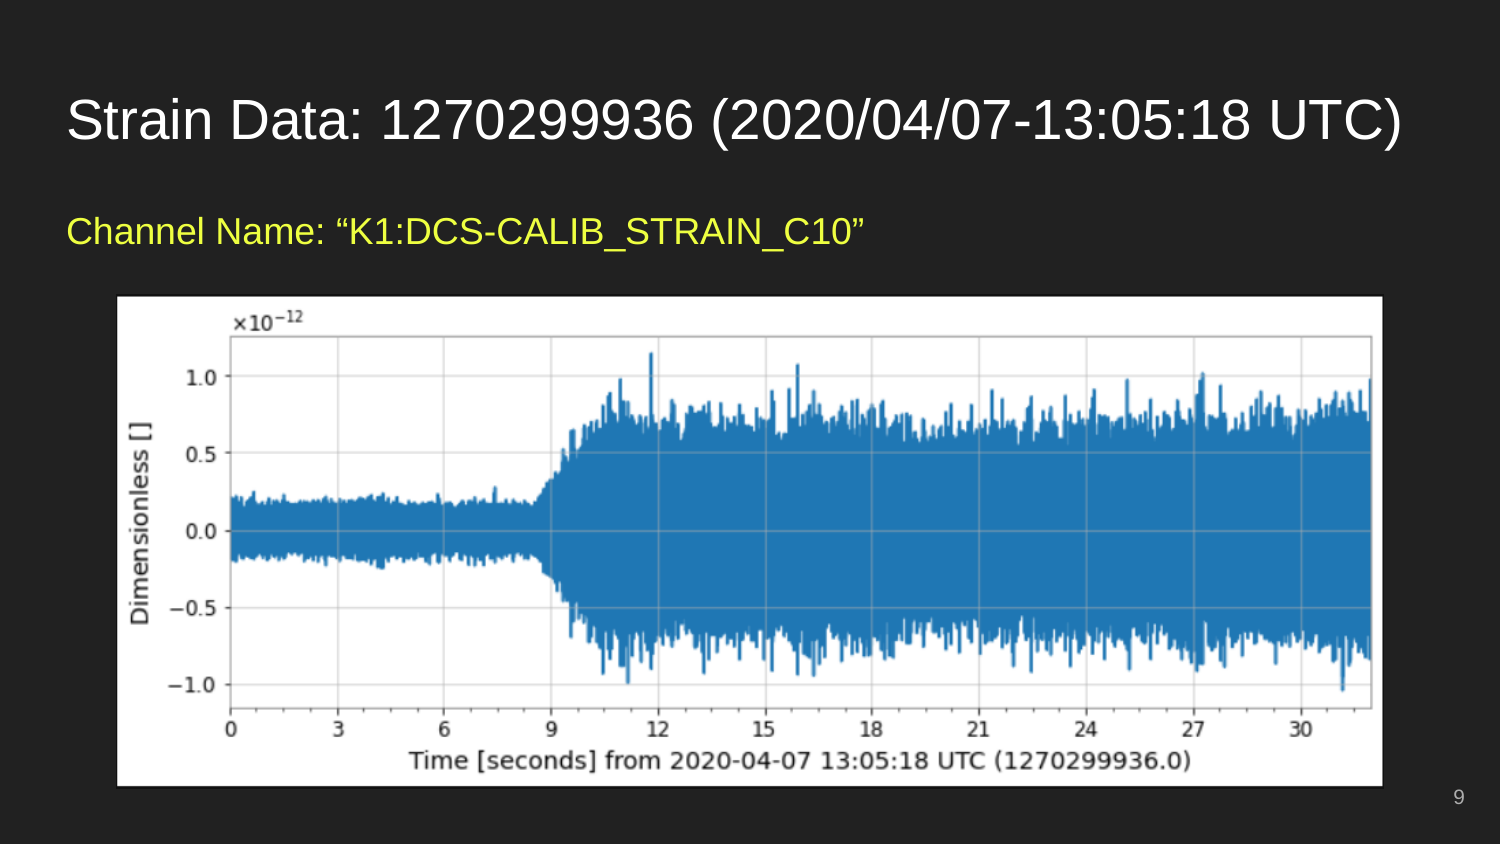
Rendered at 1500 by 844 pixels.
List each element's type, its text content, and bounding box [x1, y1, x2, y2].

list Channel Name: “K1:DCS-CALIB_STRAIN_C10” [51, 189, 1449, 750]
picture [116, 294, 1384, 789]
slide_number <number> [1389, 764, 1480, 830]
title Strain Data: 1270299936 (2020/04/07-13:05:18 UTC) [51, 72, 1449, 167]
